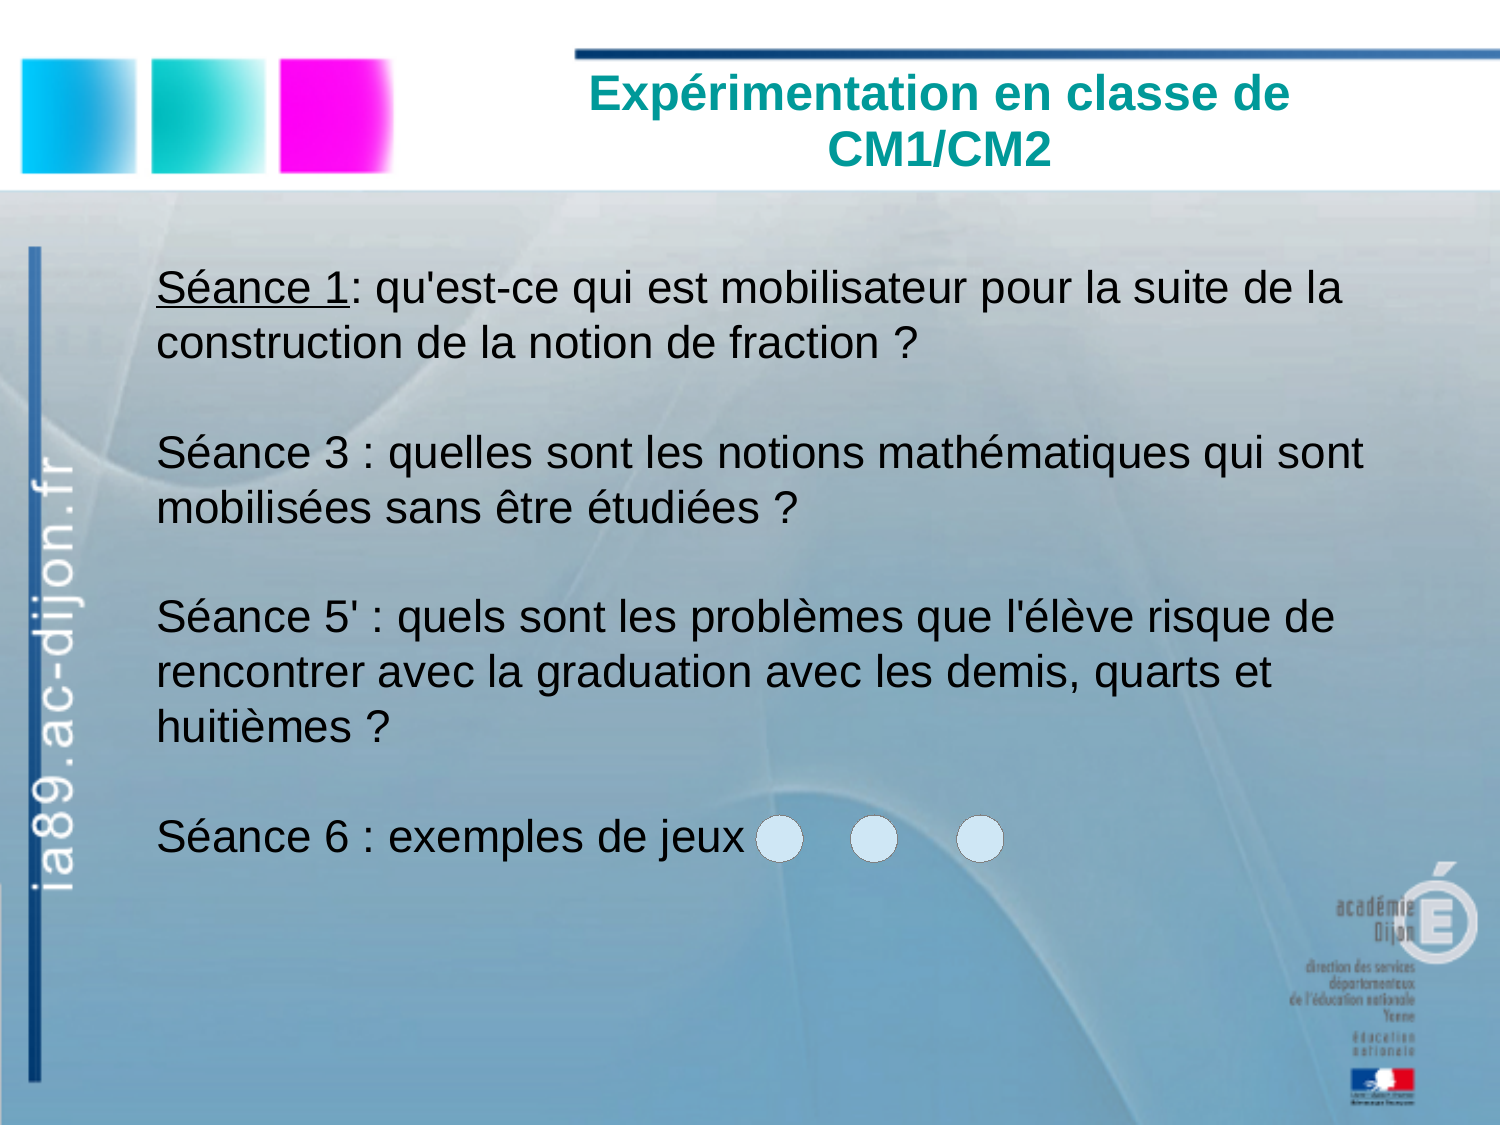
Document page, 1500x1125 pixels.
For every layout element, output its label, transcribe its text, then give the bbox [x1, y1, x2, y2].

picture [0, 0, 1500, 1125]
text_box [956, 814, 1004, 863]
title Expérimentation en classe de CM1/CM2 [454, 42, 1426, 200]
text_box [755, 814, 804, 863]
text_box Séance 1: qu'est-ce qui est mobilisateur pour la suite de la construction de la notion de fraction ? Séance 3 : quelles sont les notions mathématiques qui sont mobilisées sans être étudiées ? Séance 5' : quels sont les problèmes que l'élève risque de rencontrer avec la graduation avec les demis, quarts et huitièmes ? Séance 6 : exemples de jeux [141, 194, 1406, 870]
text_box [850, 814, 898, 863]
